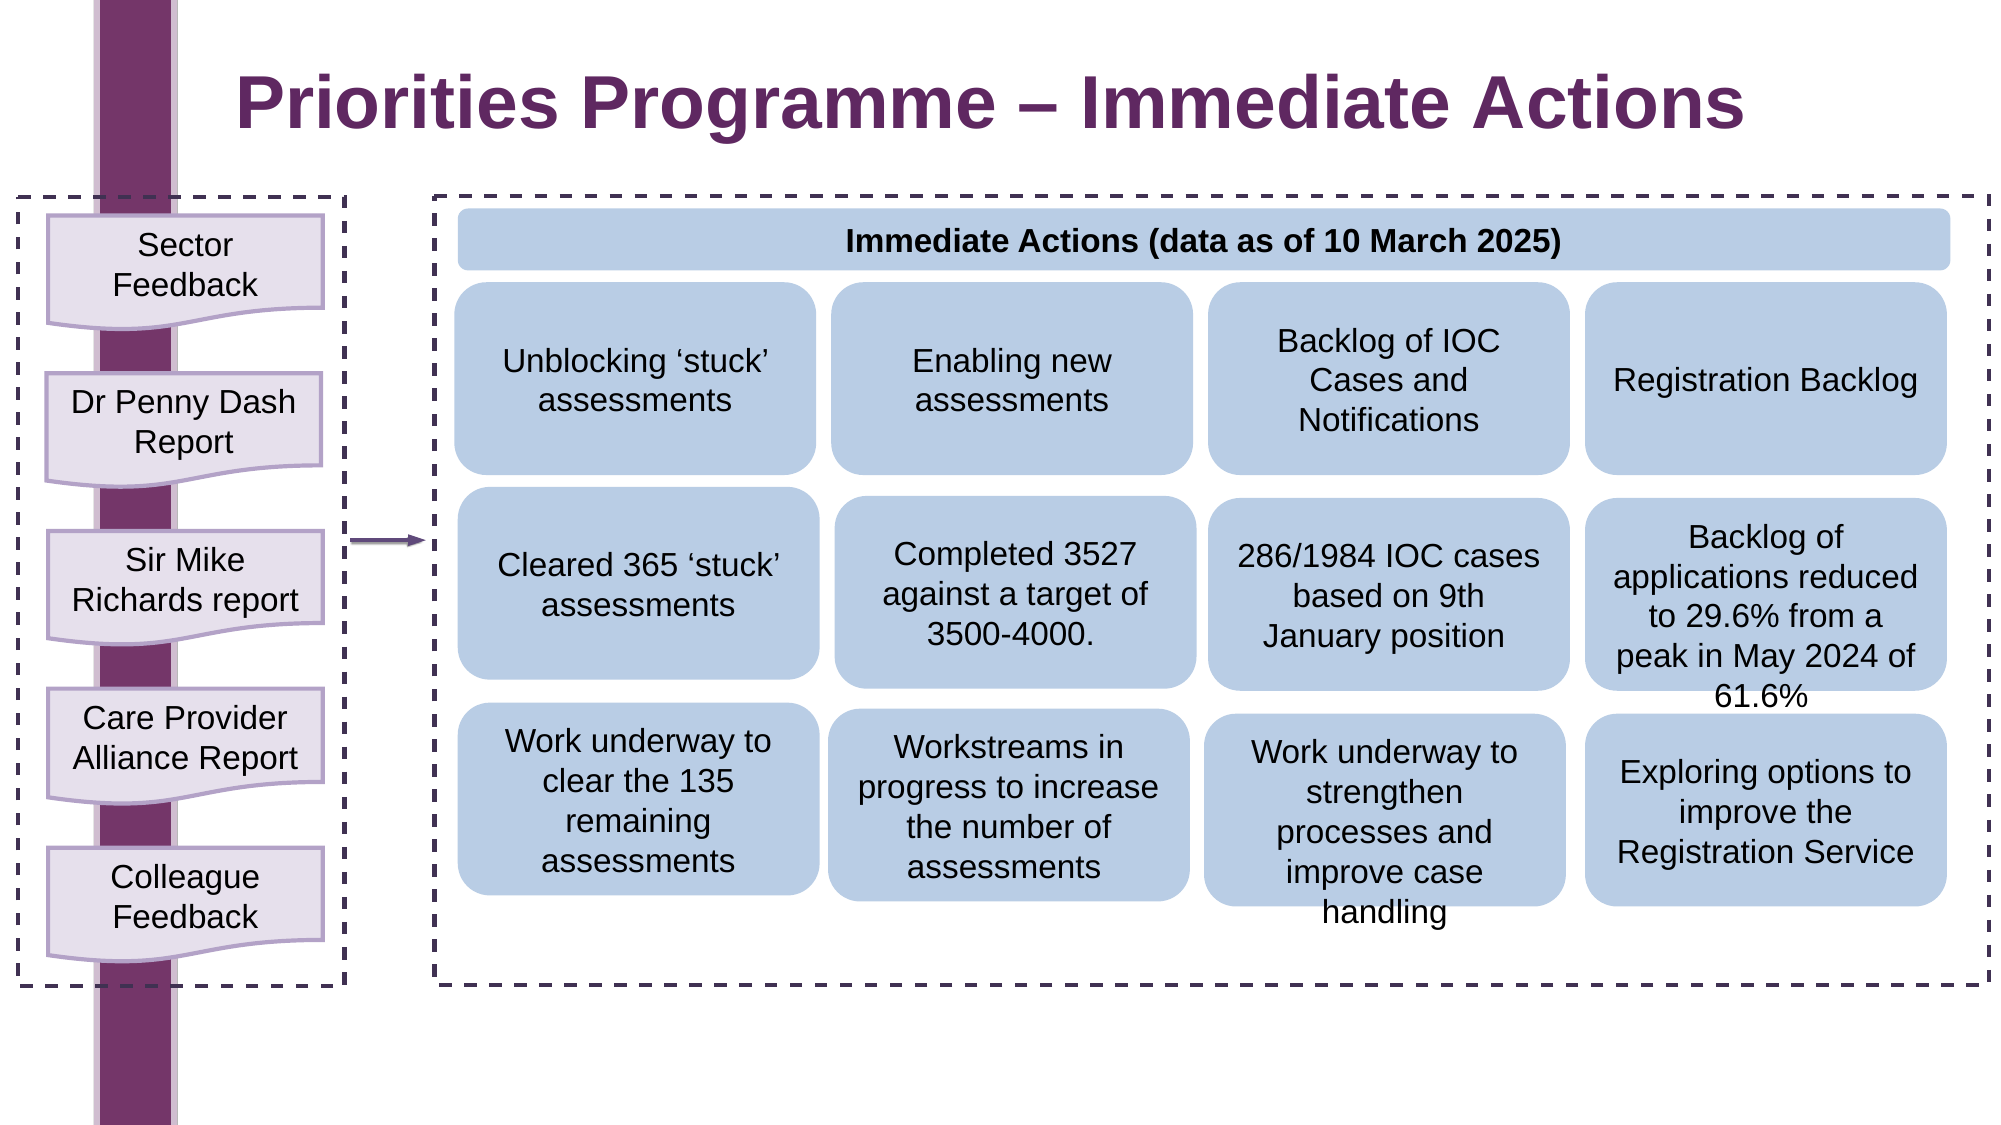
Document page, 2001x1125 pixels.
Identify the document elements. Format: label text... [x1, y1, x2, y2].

text_box Cleared 365 ‘stuck’ assessments [457, 486, 820, 680]
text_box [97, 800, 174, 847]
text_box Work underway to clear the 135 remaining assessments [457, 702, 820, 896]
text_box [97, 325, 174, 373]
text_box Backlog of applications reduced to 29.6% from a peak in May 2024 of 61.6% [1585, 497, 1947, 691]
text_box Workstreams in progress to increase the number of assessments [828, 708, 1190, 902]
text_box Exploring options to improve the Registration Service [1585, 713, 1947, 907]
text_box 286/1984 IOC cases based on 9th January position [1208, 497, 1570, 691]
text_box Registration Backlog [1585, 282, 1947, 476]
text_box Work underway to strengthen processes and improve case handling [1204, 713, 1566, 907]
title Priorities Programme – Immediate Actions [220, 45, 1917, 184]
text_box Completed 3527 against a target of 3500-4000. [834, 495, 1197, 689]
text_box Dr Penny Dash Report [46, 373, 322, 487]
text_box Sir Mike Richards report [48, 530, 323, 645]
text_box [97, 958, 174, 1125]
text_box Unblocking ‘stuck’ assessments [454, 282, 817, 476]
text_box [97, 0, 174, 215]
text_box [97, 641, 174, 688]
text_box Backlog of IOC Cases and Notifications [1208, 282, 1570, 476]
text_box [97, 483, 174, 530]
text_box Sector Feedback [48, 215, 323, 329]
text_box Colleague Feedback [48, 847, 323, 962]
text_box Immediate Actions (data as of 10 March 2025) [457, 208, 1951, 271]
text_box Enabling new assessments [831, 282, 1194, 476]
text_box Care Provider Alliance Report [48, 688, 323, 804]
